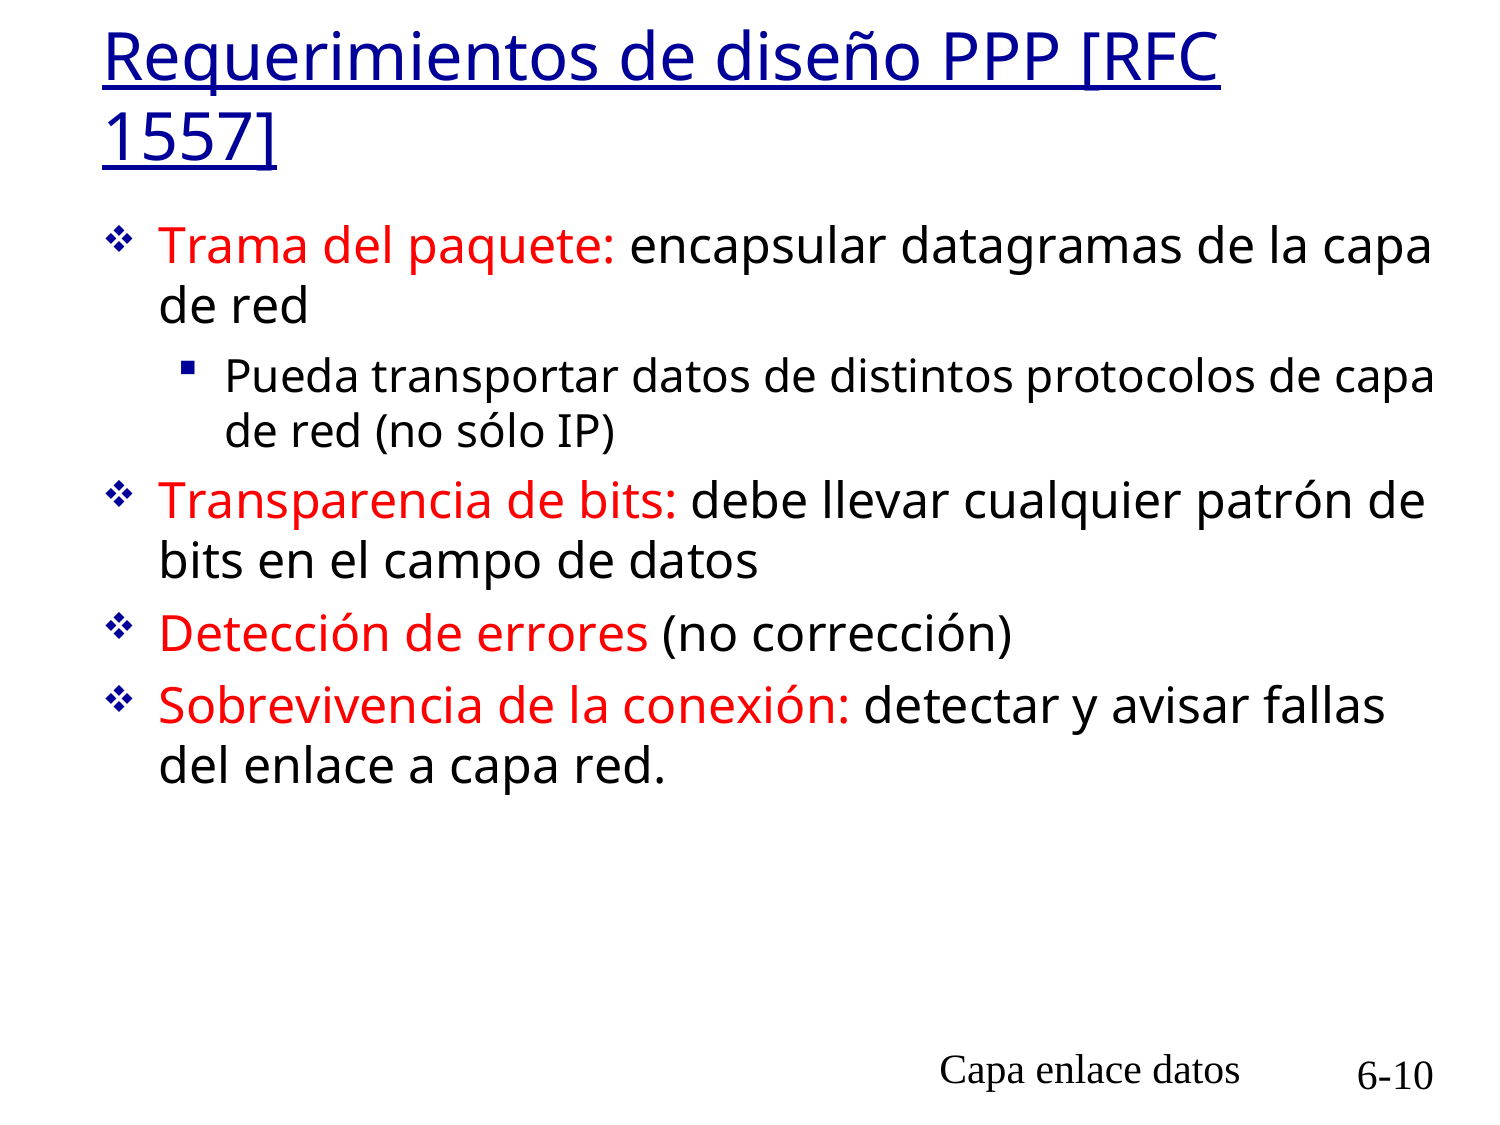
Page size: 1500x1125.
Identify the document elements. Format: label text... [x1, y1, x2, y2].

list Trama del paquete: encapsular datagramas de la capa de red Pueda transportar datos de distintos protocolos de capa de red (no sólo IP) Transparencia de bits: debe llevar cualquier patrón de bits en el campo de datos Detección de errores (no corrección) Sobrevivencia de la conexión: detectar y avisar fallas del enlace a capa red. [87, 206, 1474, 1065]
title Requerimientos de diseño PPP [RFC 1557] [87, 0, 1363, 188]
